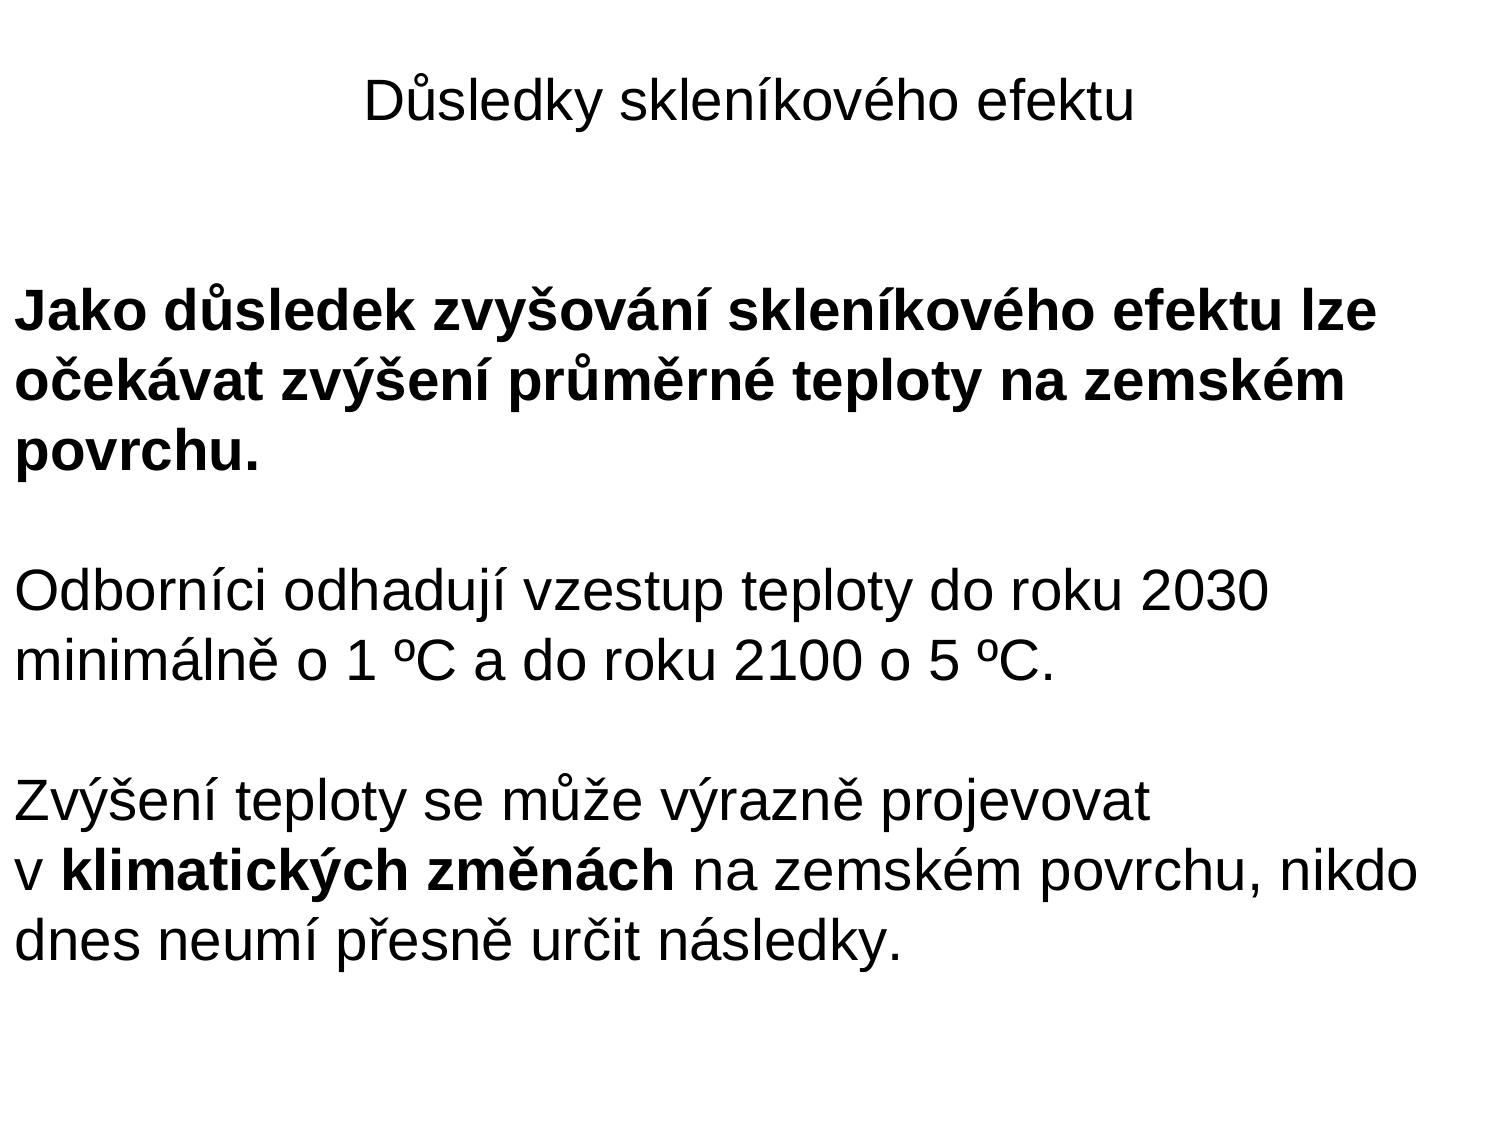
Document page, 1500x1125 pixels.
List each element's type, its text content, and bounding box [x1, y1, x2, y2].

text_box Důsledky skleníkového efektu Jako důsledek zvyšování skleníkového efektu lze očekávat zvýšení průměrné teploty na zemském povrchu. Odborníci odhadují vzestup teploty do roku 2030 minimálně o 1 ºC a do roku 2100 o 5 ºC. Zvýšení teploty se může výrazně projevovat v klimatických změnách na zemském povrchu, nikdo dnes neumí přesně určit následky. [0, 54, 1500, 1050]
